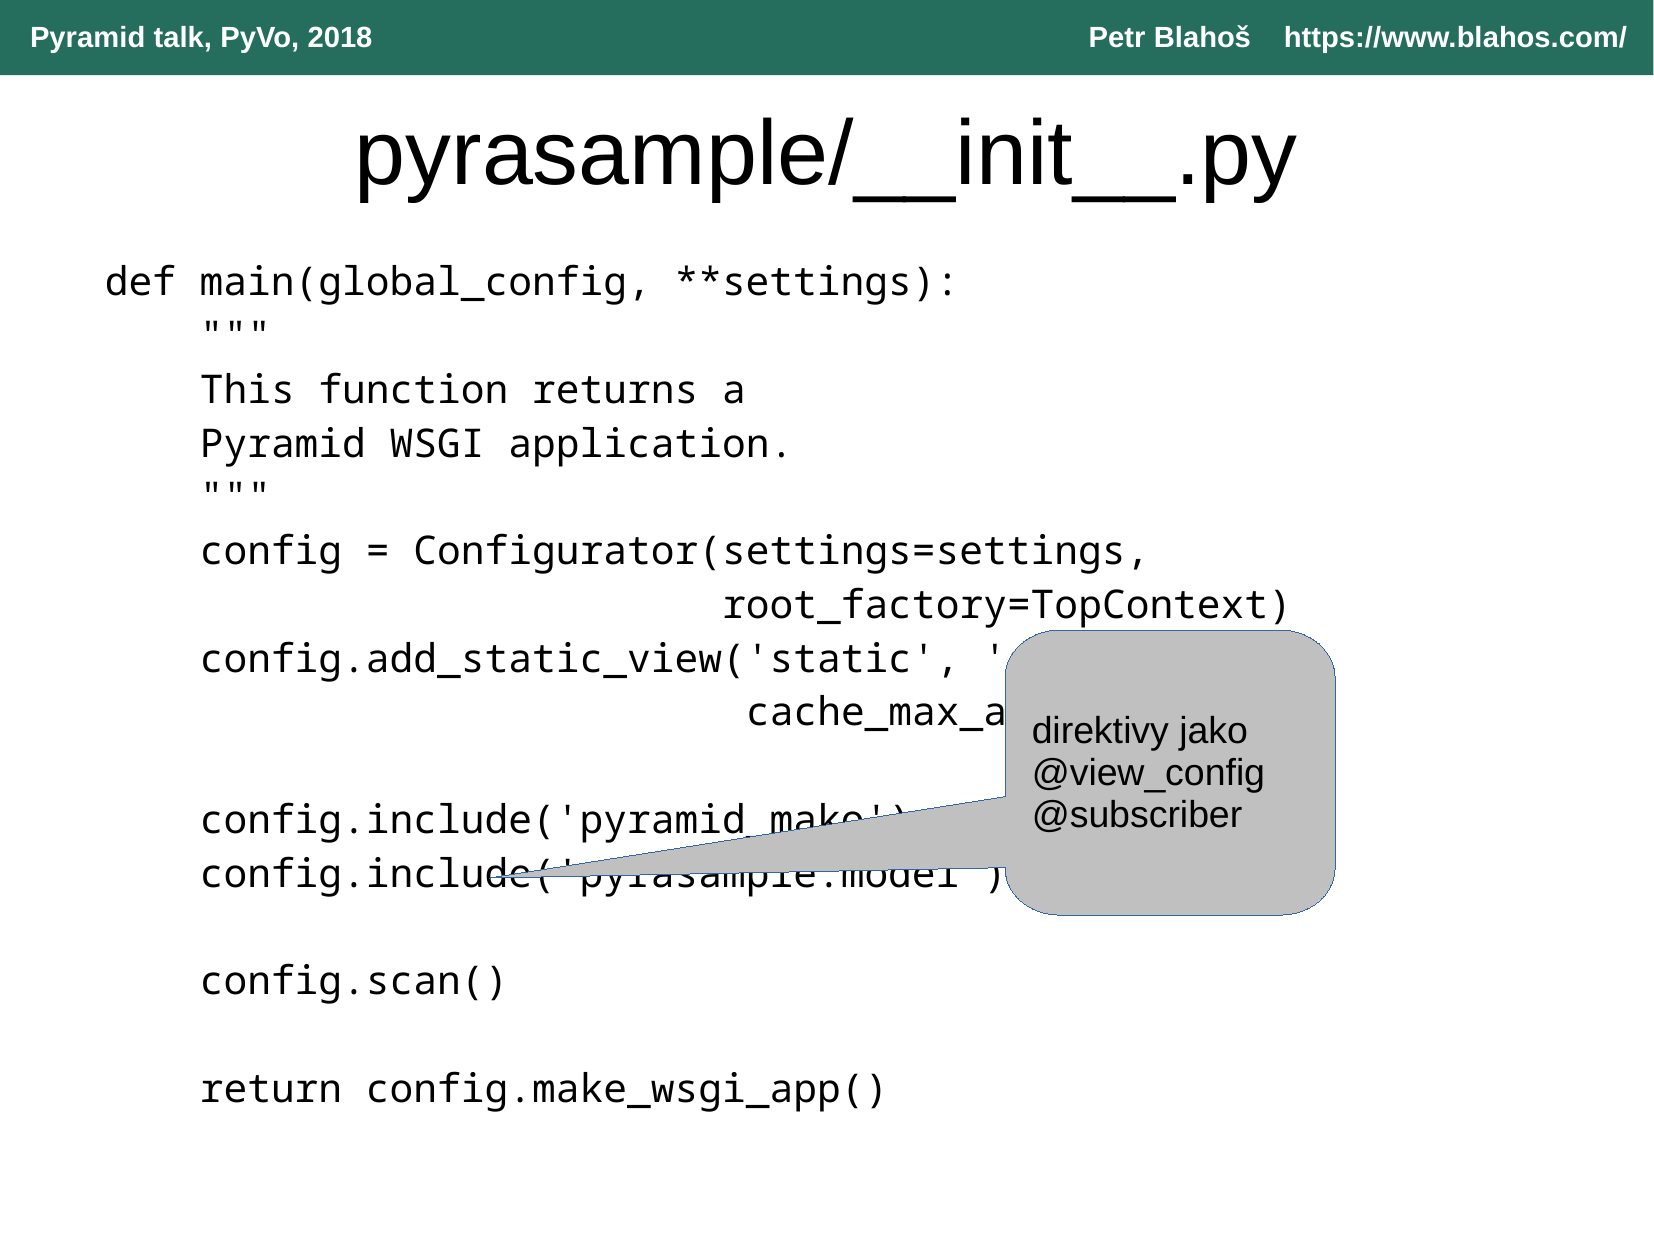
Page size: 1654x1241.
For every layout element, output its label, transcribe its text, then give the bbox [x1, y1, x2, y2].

text_box direktivy jako @view_config @subscriber [489, 630, 1336, 916]
text_box def main(global_config, **settings): """ This function returns a Pyramid WSGI application. """ config = Configurator(settings=settings, root_factory=TopContext) config.add_static_view('static', 'static', cache_max_age=3600) config.include('pyramid_mako') config.include('pyrasample.model') config.scan() return config.make_wsgi_app() [90, 246, 1606, 1171]
title pyrasample/__init__.py [82, 49, 1571, 257]
